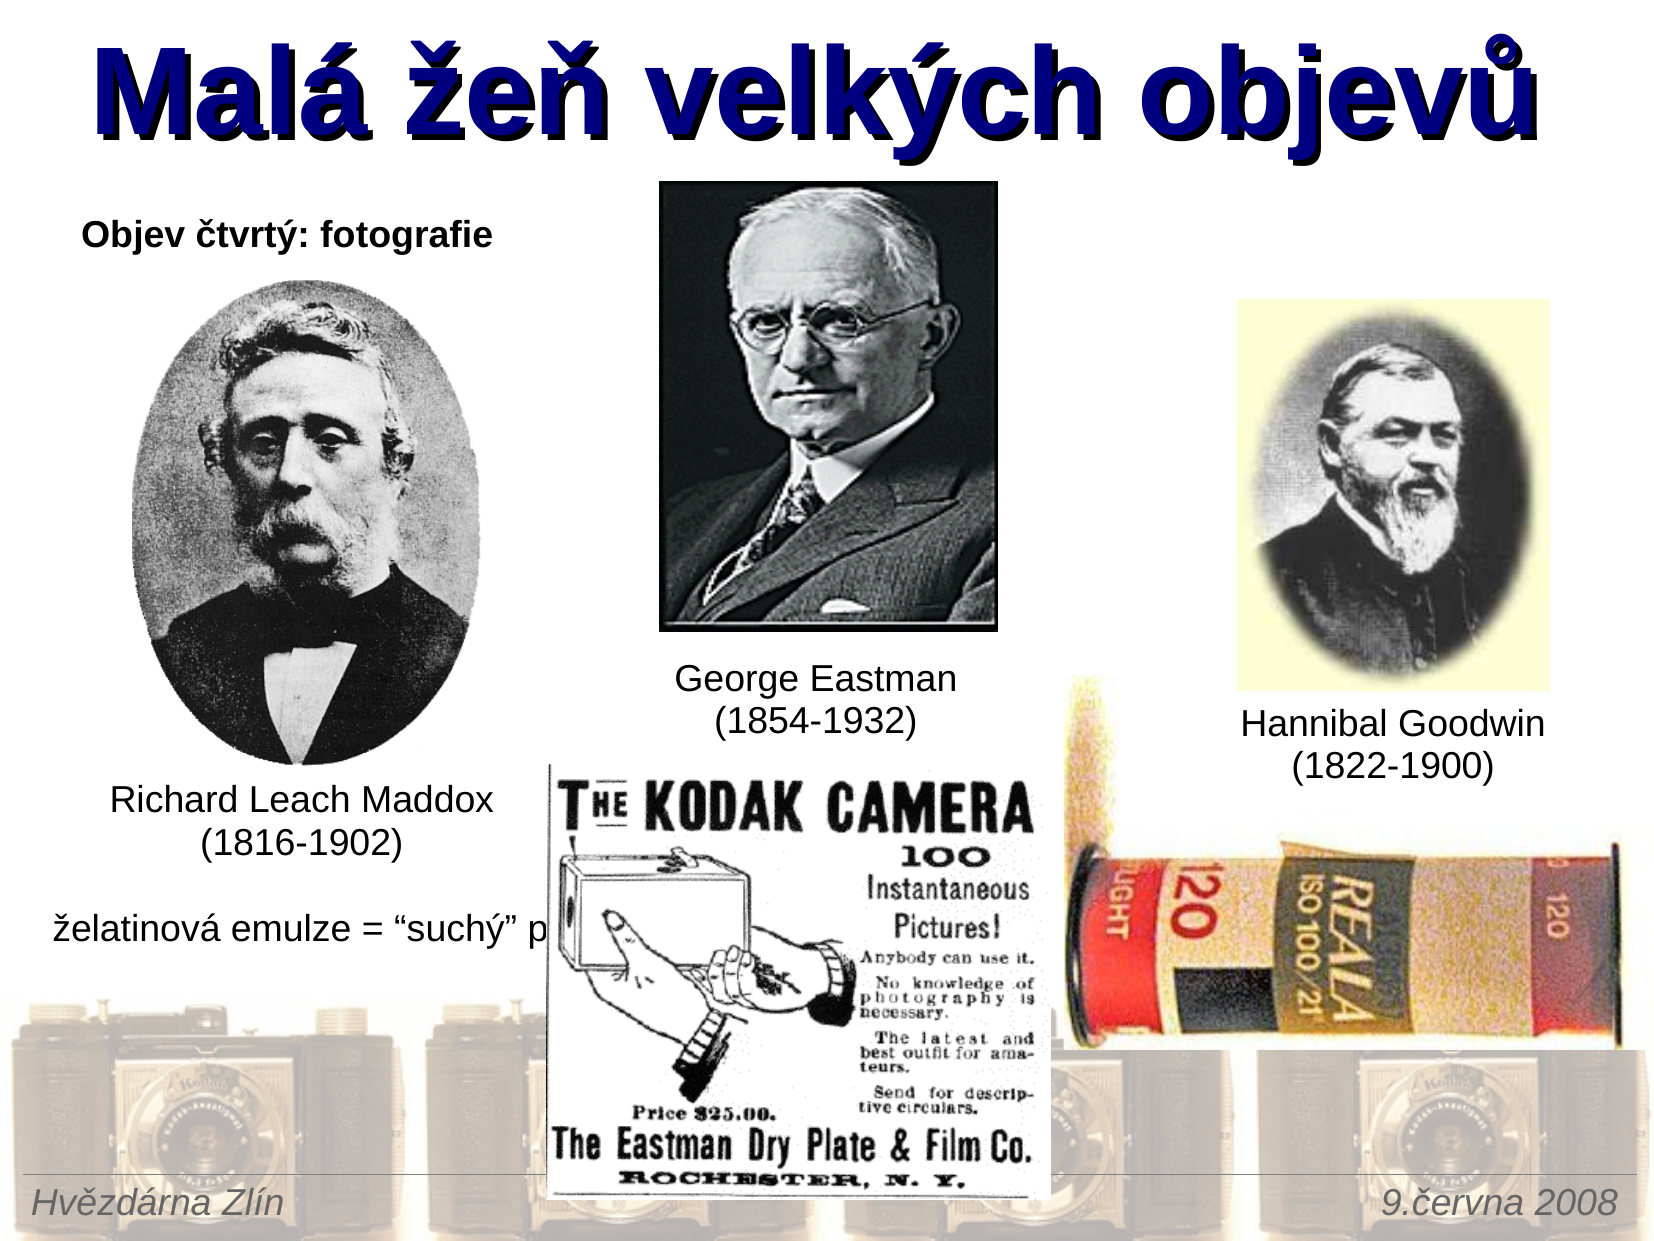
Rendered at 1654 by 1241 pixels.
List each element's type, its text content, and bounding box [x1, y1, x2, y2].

text_box Objev čtvrtý: fotografie [66, 205, 510, 263]
text_box Hannibal Goodwin (1822-1900) [1225, 694, 1562, 794]
text_box George Eastman (1854-1932) [659, 650, 973, 749]
text_box želatinová emulze = “suchý” proces [37, 900, 546, 957]
picture [132, 280, 482, 766]
picture [0, 299, 1654, 1241]
text_box Malá žeň velkých objevů [75, 13, 1558, 169]
text_box Richard Leach Maddox (1816-1902) [94, 771, 510, 871]
picture [659, 181, 998, 632]
text_box Hvězdárna Zlín 9.června 2008 [16, 1174, 1633, 1232]
